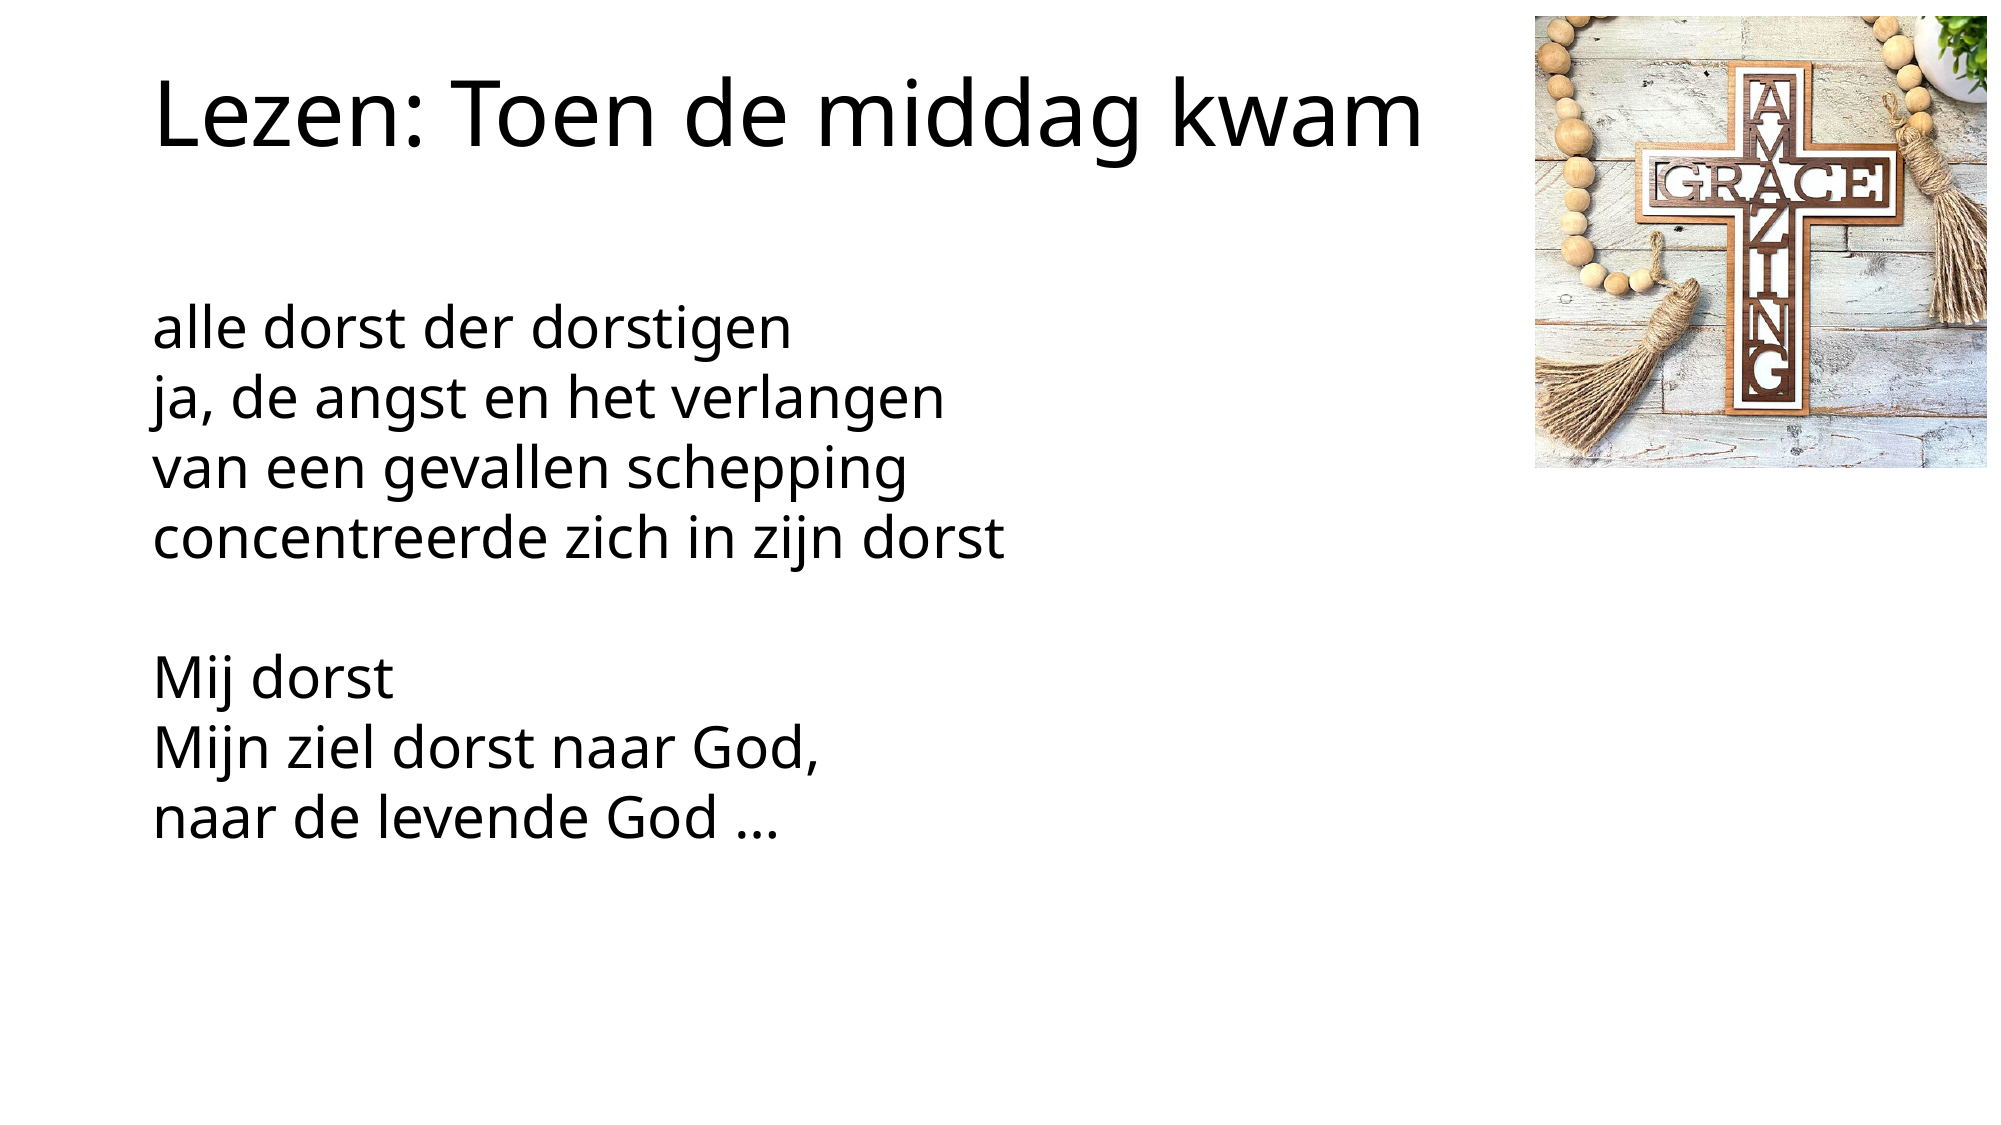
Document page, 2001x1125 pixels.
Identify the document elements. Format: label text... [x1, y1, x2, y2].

picture [1535, 16, 1987, 468]
title Lezen: Toen de middag kwam [137, 59, 1535, 278]
text_box alle dorst der dorstigen ja, de angst en het verlangen van een gevallen schepping concentreerde zich in zijn dorst Mij dorst Mijn ziel dorst naar God, naar de levende God … [137, 282, 1699, 923]
